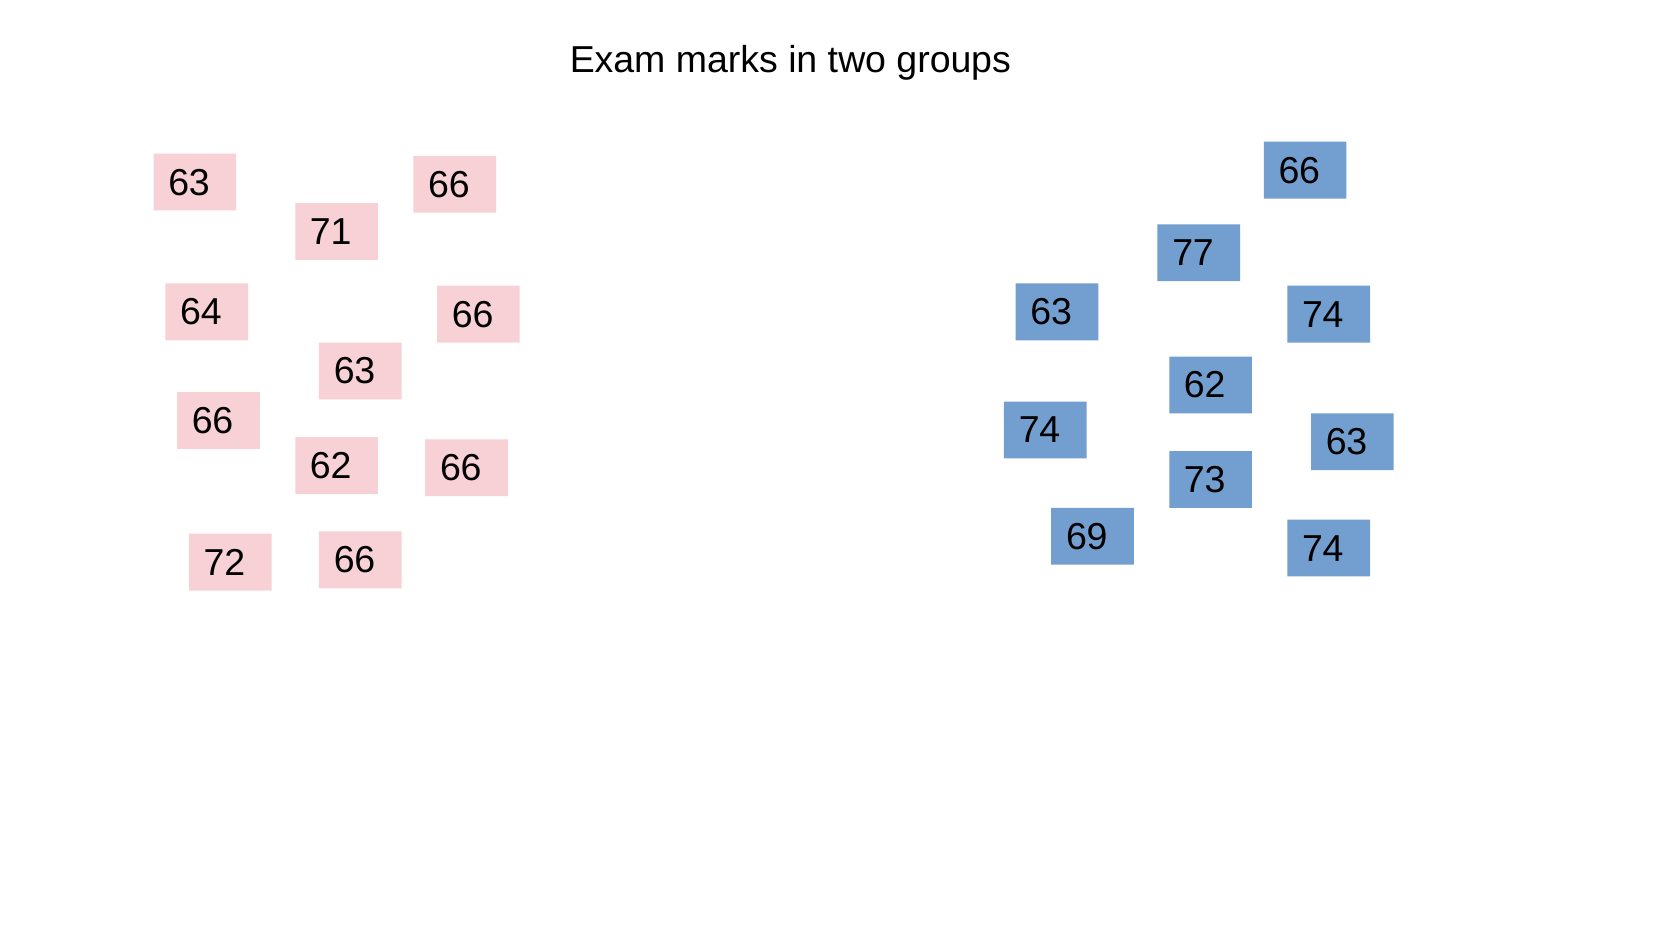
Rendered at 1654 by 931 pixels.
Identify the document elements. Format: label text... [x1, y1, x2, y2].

text_box 71 [295, 203, 378, 260]
text_box 72 [188, 533, 272, 591]
text_box 62 [295, 437, 378, 494]
text_box 66 [318, 531, 402, 589]
text_box 66 [437, 285, 520, 343]
text_box 74 [1287, 519, 1371, 577]
text_box 66 [413, 155, 497, 213]
text_box 74 [1003, 401, 1087, 459]
text_box 69 [1051, 507, 1134, 565]
text_box 63 [1015, 283, 1099, 341]
text_box 66 [425, 439, 508, 497]
text_box 63 [153, 153, 237, 211]
text_box 63 [318, 342, 402, 400]
text_box 73 [1169, 451, 1252, 508]
text_box Exam marks in two groups [555, 31, 1087, 88]
text_box 77 [1157, 224, 1241, 282]
text_box 74 [1287, 285, 1371, 343]
text_box 62 [1169, 356, 1252, 414]
text_box 66 [177, 392, 260, 449]
text_box 66 [1263, 141, 1347, 199]
text_box 63 [1311, 413, 1394, 471]
text_box 64 [165, 283, 249, 341]
